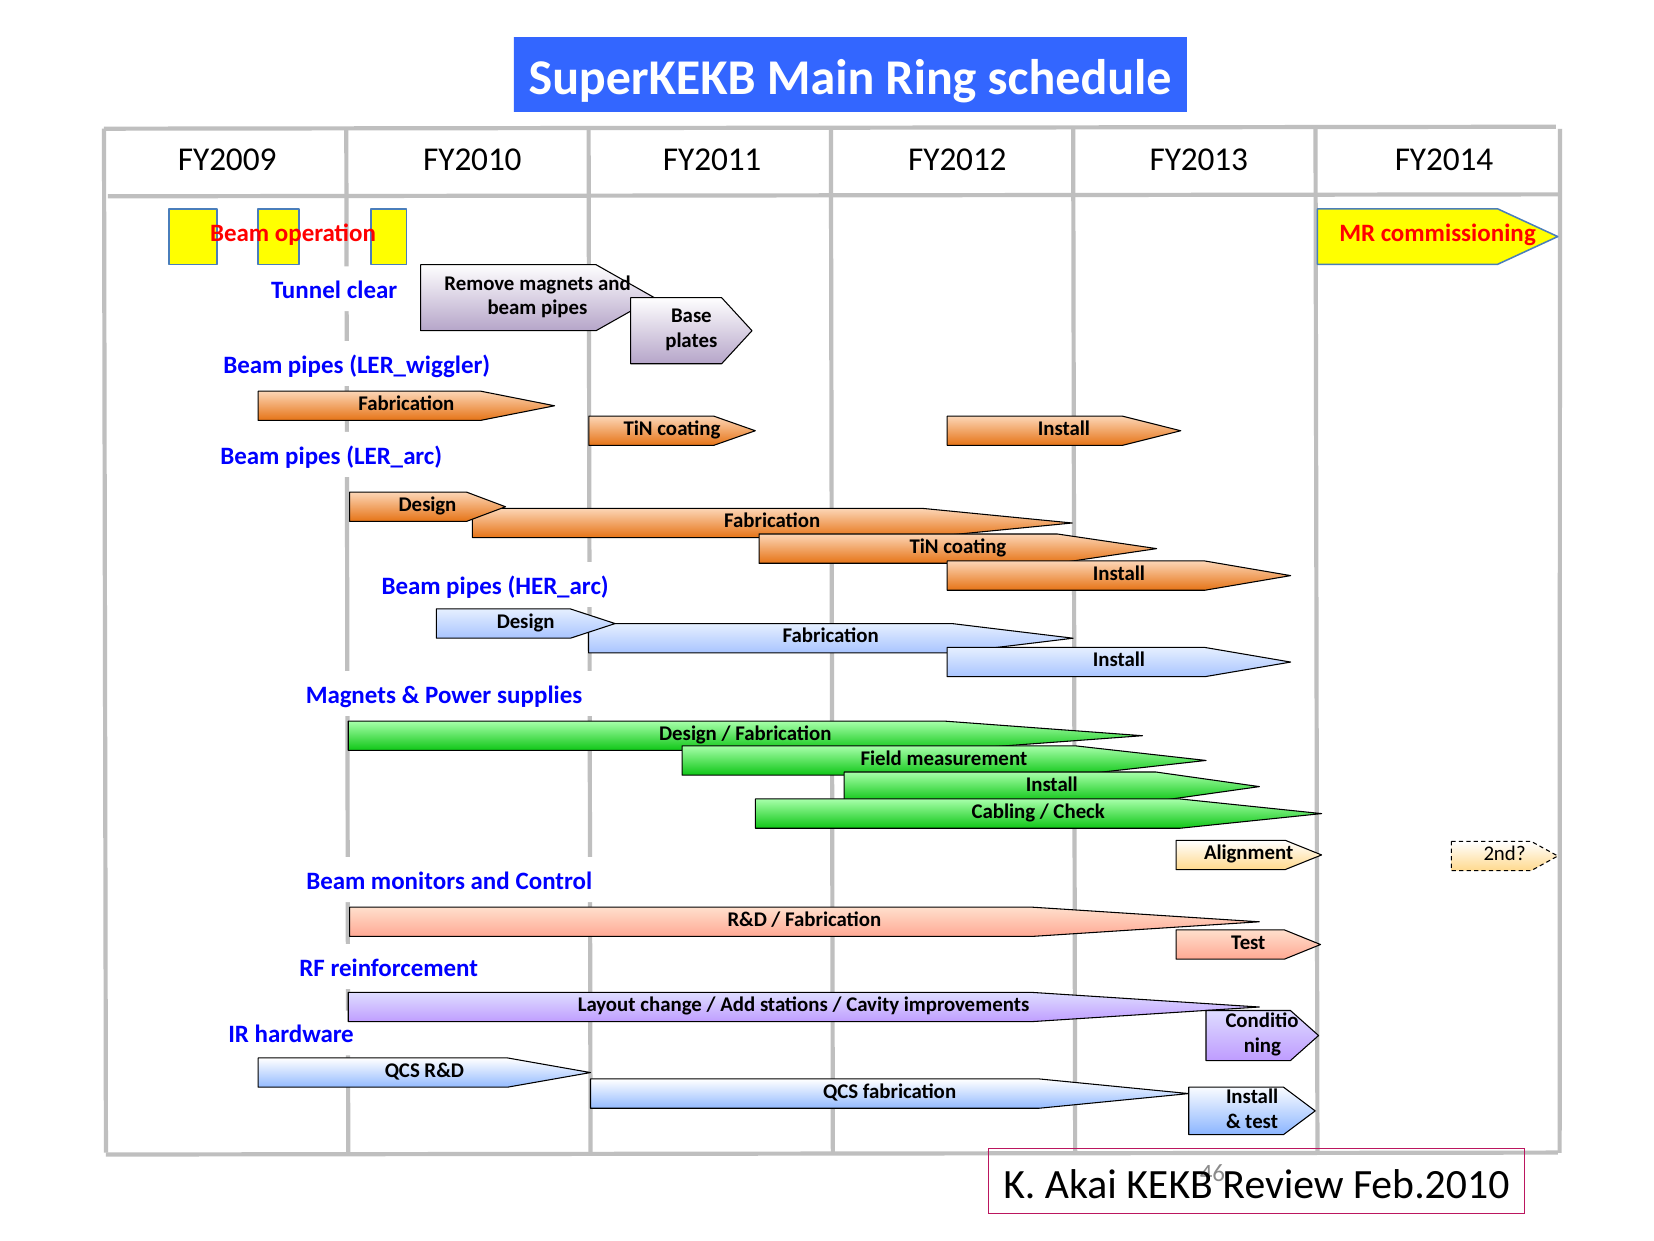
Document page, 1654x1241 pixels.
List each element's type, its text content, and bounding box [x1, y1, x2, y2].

text_box [1317, 208, 1520, 265]
text_box Fabrication [258, 391, 555, 421]
text_box SuperKEKB Main Ring schedule [513, 37, 1187, 112]
text_box Beam pipes (LER_arc) [205, 431, 458, 477]
text_box Beam monitors and Control [291, 857, 608, 903]
text_box FY2010 [408, 131, 537, 185]
text_box Install & test [1188, 1087, 1316, 1135]
text_box [1551, 233, 1558, 240]
text_box QCS fabrication [590, 1078, 1188, 1109]
text_box Beam operation [195, 209, 392, 254]
text_box Magnets & Power supplies [291, 671, 598, 716]
text_box Install [844, 771, 1260, 798]
text_box Design / Fabrication [348, 721, 1143, 751]
text_box [258, 254, 300, 265]
text_box Field measurement [682, 745, 1207, 776]
text_box [371, 209, 407, 265]
text_box Base plates [630, 297, 753, 364]
text_box Test [1176, 929, 1321, 960]
text_box Install [947, 647, 1291, 677]
text_box Remove magnets and beam pipes [420, 264, 654, 331]
text_box R&D / Fabrication [349, 907, 1260, 937]
text_box QCS R&D [258, 1057, 591, 1088]
text_box Conditioning [1206, 1010, 1319, 1061]
text_box FY2011 [648, 130, 777, 185]
text_box IR hardware [213, 1010, 370, 1056]
text_box FY2014 [1380, 130, 1509, 185]
text_box TiN coating [588, 416, 756, 446]
text_box Install [947, 560, 1291, 591]
text_box Alignment [1176, 840, 1322, 870]
text_box K. Akai KEKB Review Feb.2010 [988, 1148, 1525, 1214]
text_box FY2012 [893, 130, 1022, 185]
text_box Layout change / Add stations / Cavity improvements [348, 992, 1260, 1022]
text_box 2nd? [1451, 841, 1558, 871]
text_box Tunnel clear [256, 266, 413, 312]
text_box TiN coating [759, 533, 1157, 564]
text_box MR commissioning [1324, 208, 1551, 254]
text_box Design [349, 492, 506, 522]
text_box Beam pipes (LER_wiggler) [208, 341, 506, 386]
text_box FY2009 [163, 131, 292, 185]
text_box RF reinforcement [284, 944, 494, 989]
text_box [168, 209, 217, 265]
text_box FY2013 [1134, 130, 1264, 185]
text_box Fabrication [472, 508, 1073, 538]
text_box Install [947, 416, 1181, 446]
text_box Cabling / Check [755, 798, 1322, 829]
text_box Design [436, 608, 616, 639]
text_box Beam pipes (HER_arc) [366, 562, 625, 607]
text_box Fabrication [588, 623, 1074, 653]
